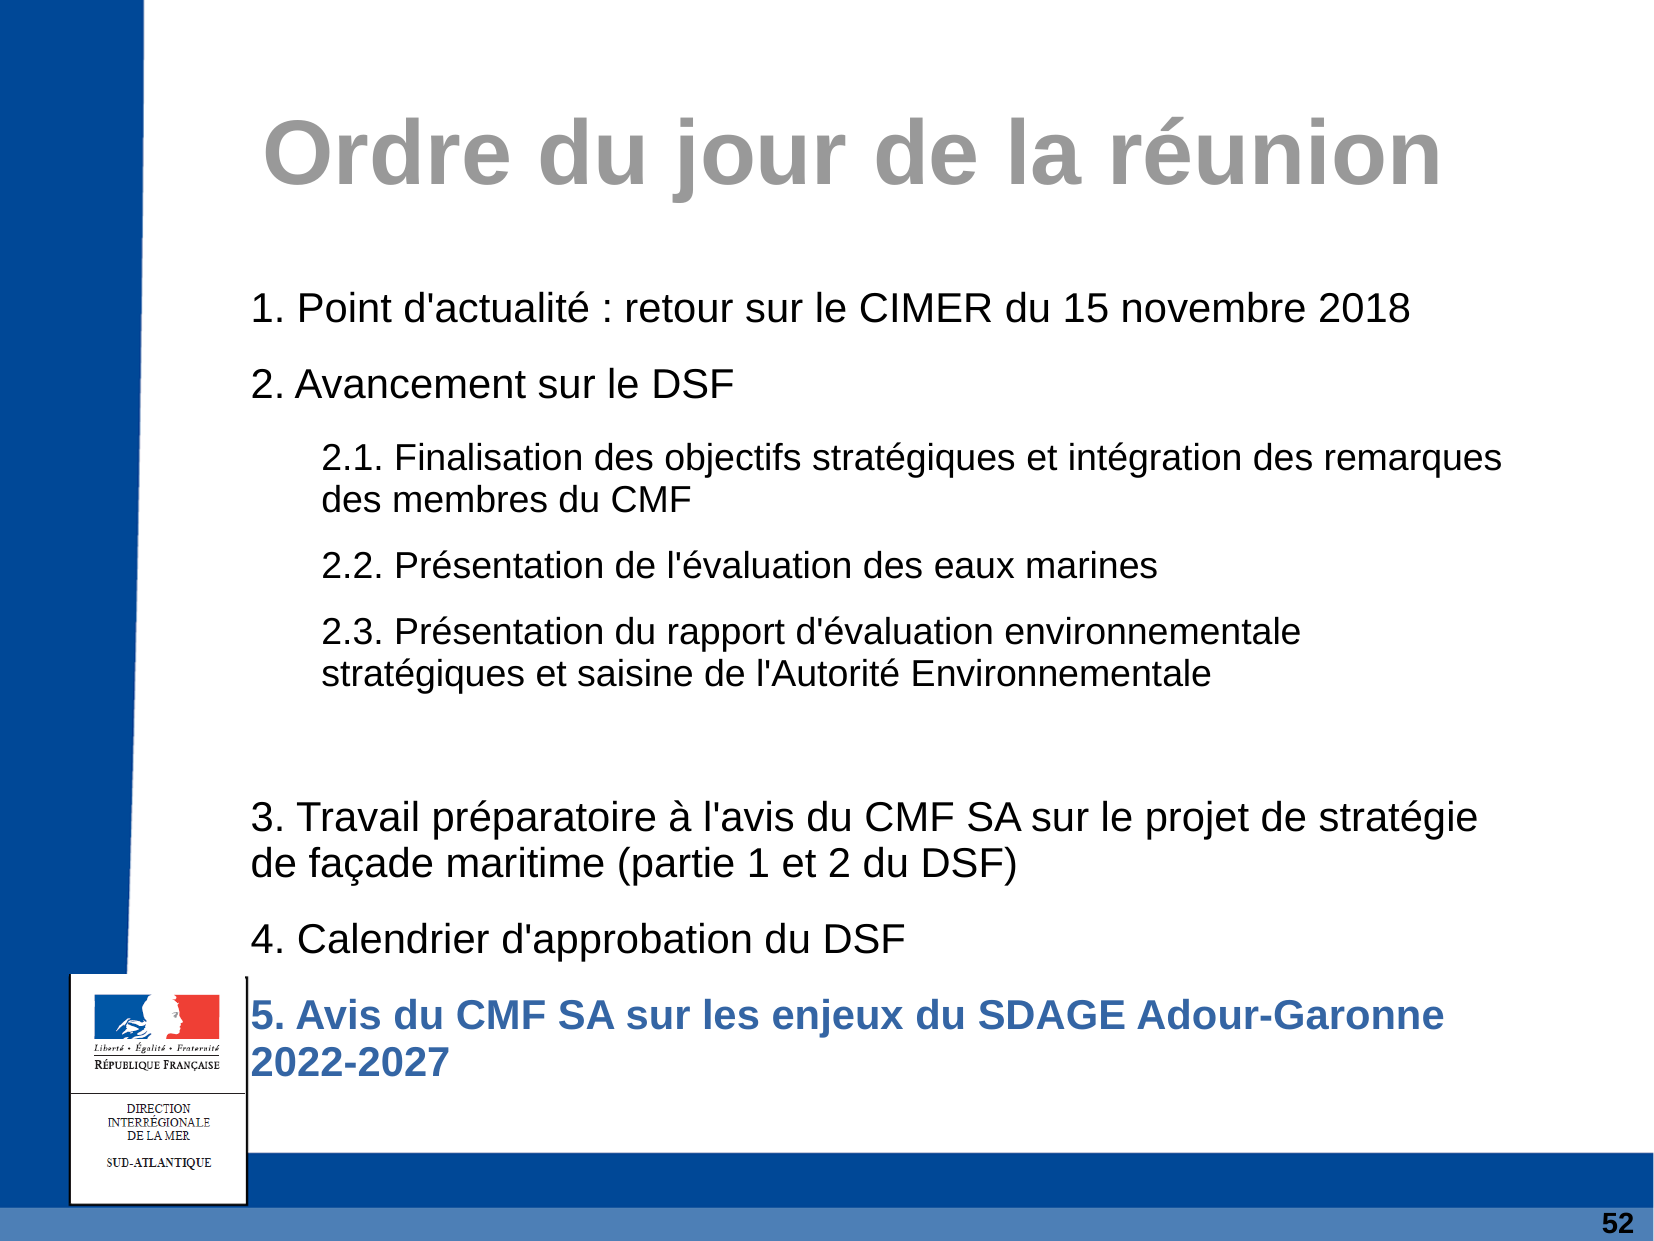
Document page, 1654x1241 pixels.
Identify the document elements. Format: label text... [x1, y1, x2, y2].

title Ordre du jour de la réunion [136, 56, 1571, 250]
list 1. Point d'actualité : retour sur le CIMER du 15 novembre 2018 2. Avancement sur le DSF 2.1. Finalisation des objectifs stratégiques et intégration des remarques des membres du CMF 2.2. Présentation de l'évaluation des eaux marines 2.3. Présentation du rapport d'évaluation environnementale stratégiques et saisine de l'Autorité Environnementale 3. Travail préparatoire à l'avis du CMF SA sur le projet de stratégie de façade maritime (partie 1 et 2 du DSF) 4. Calendrier d'approbation du DSF 5. Avis du CMF SA sur les enjeux du SDAGE Adour-Garonne 2022-2027 [179, 284, 1509, 1195]
picture [0, 0, 1654, 1241]
